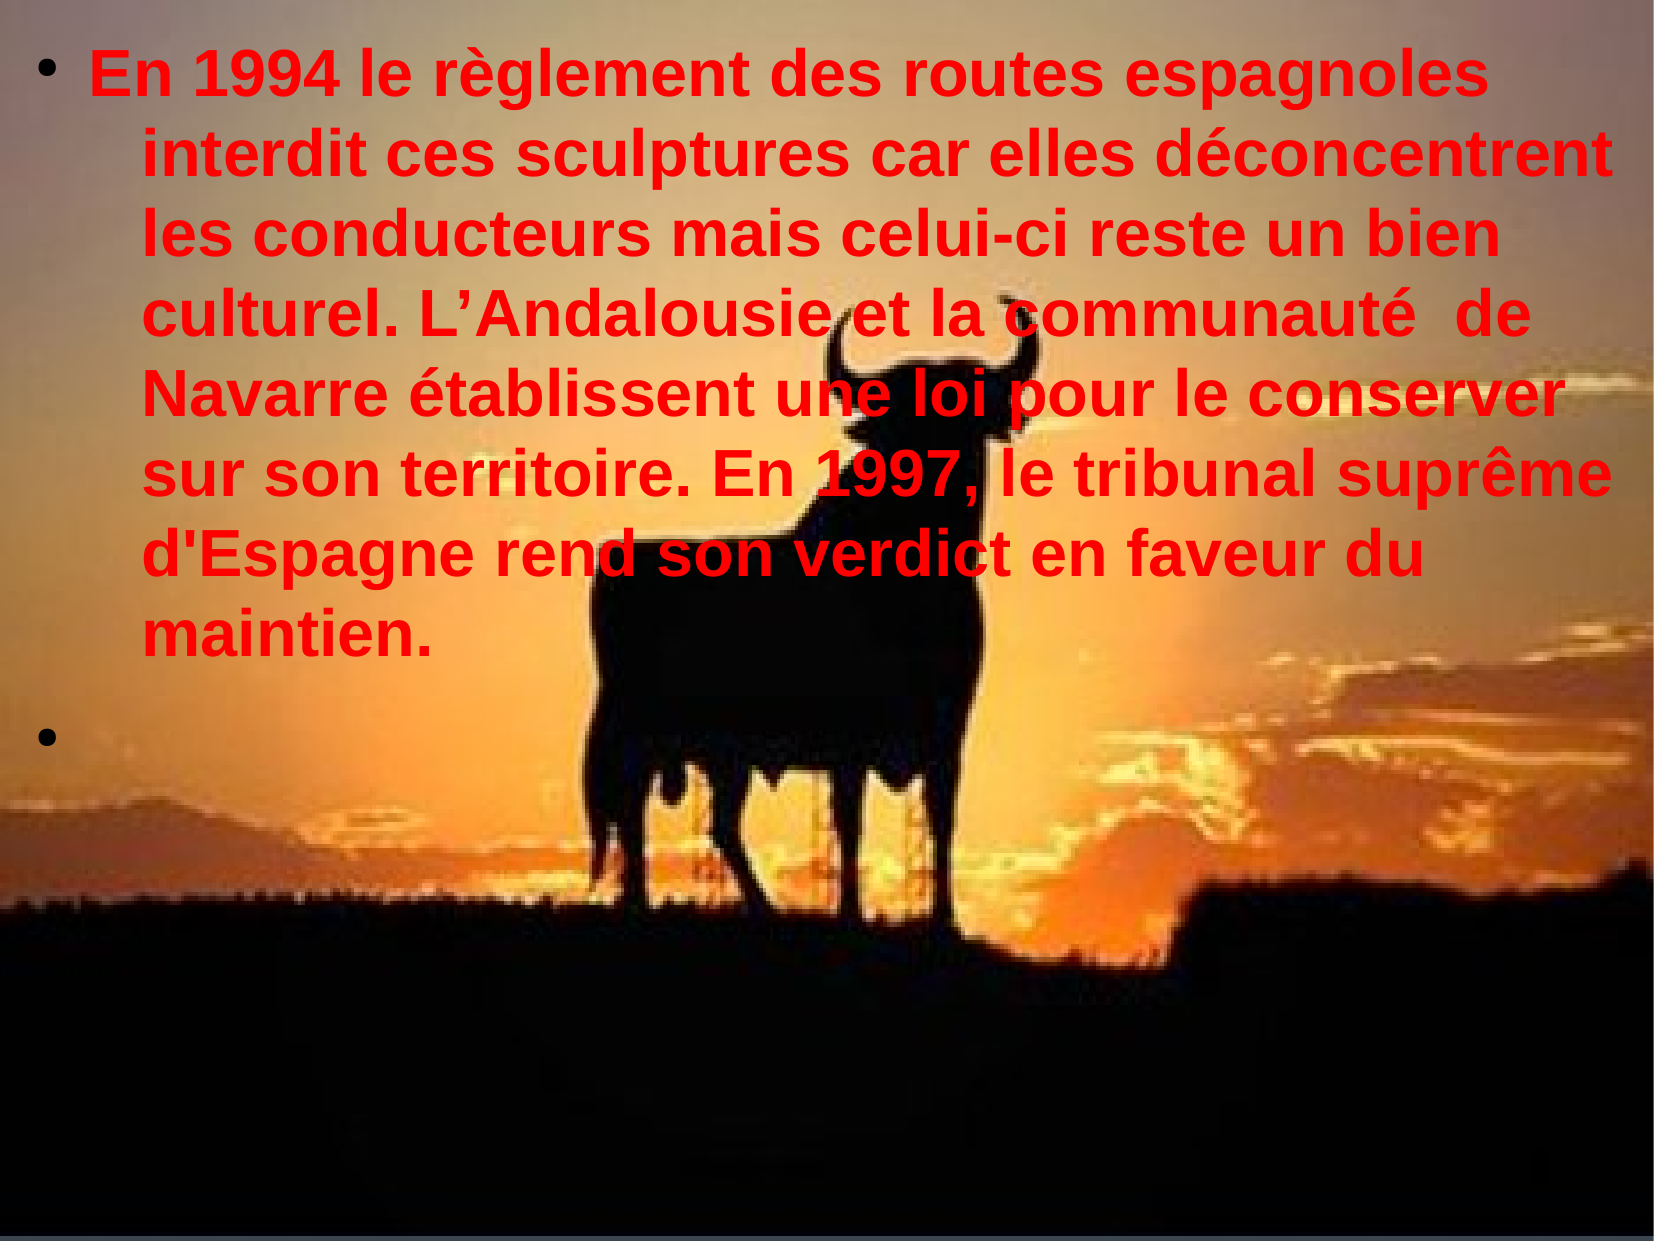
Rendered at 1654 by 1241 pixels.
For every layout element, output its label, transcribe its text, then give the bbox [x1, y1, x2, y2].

list En 1994 le règlement des routes espagnoles interdit ces sculptures car elles déconcentrent les conducteurs mais celui-ci reste un bien culturel. L’Andalousie et la communauté de Navarre établissent une loi pour le conserver sur son territoire. En 1997, le tribunal suprême d'Espagne rend son verdict en faveur du maintien. [0, 29, 1619, 786]
